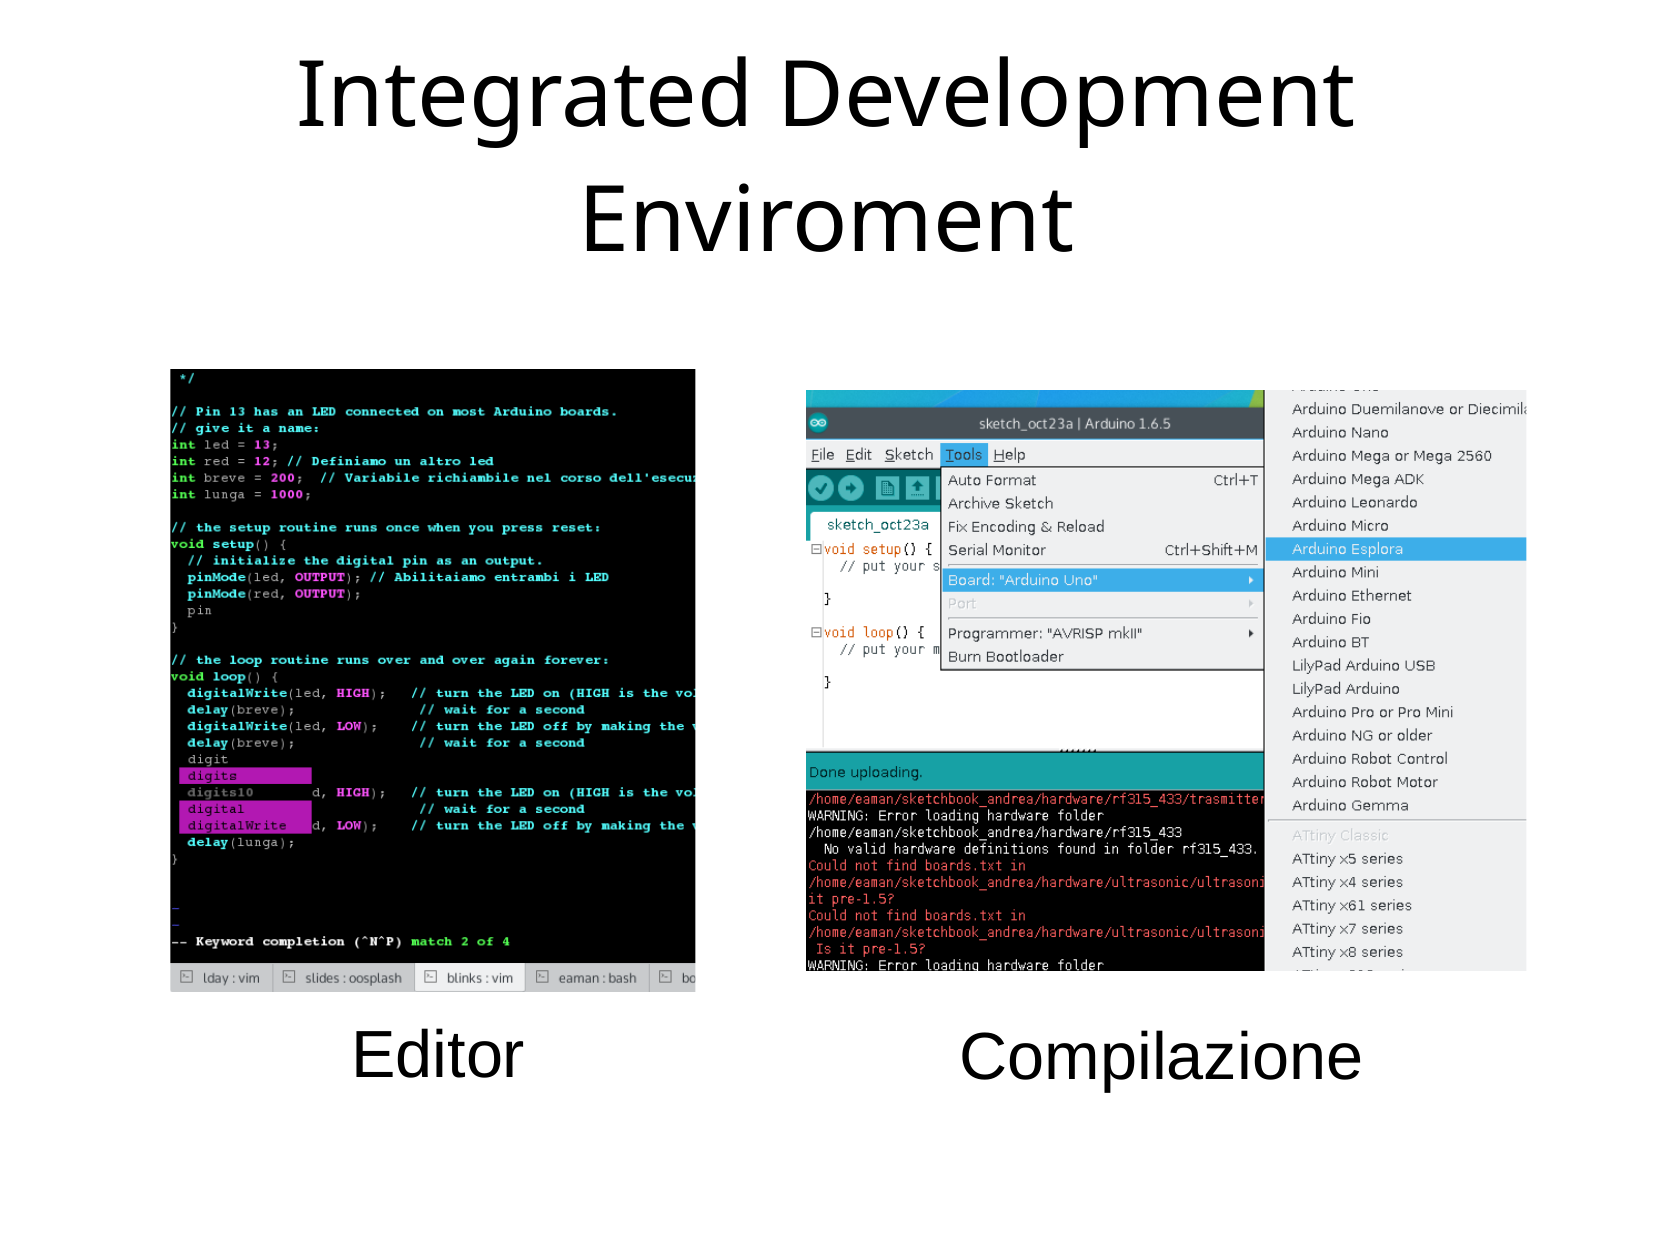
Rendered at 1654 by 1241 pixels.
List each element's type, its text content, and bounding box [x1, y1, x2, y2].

picture [806, 390, 1527, 971]
picture [170, 369, 696, 992]
text_box Compilazione [945, 1012, 1378, 1102]
title Integrated Development Enviroment [82, 27, 1571, 279]
text_box Editor [336, 1009, 541, 1099]
